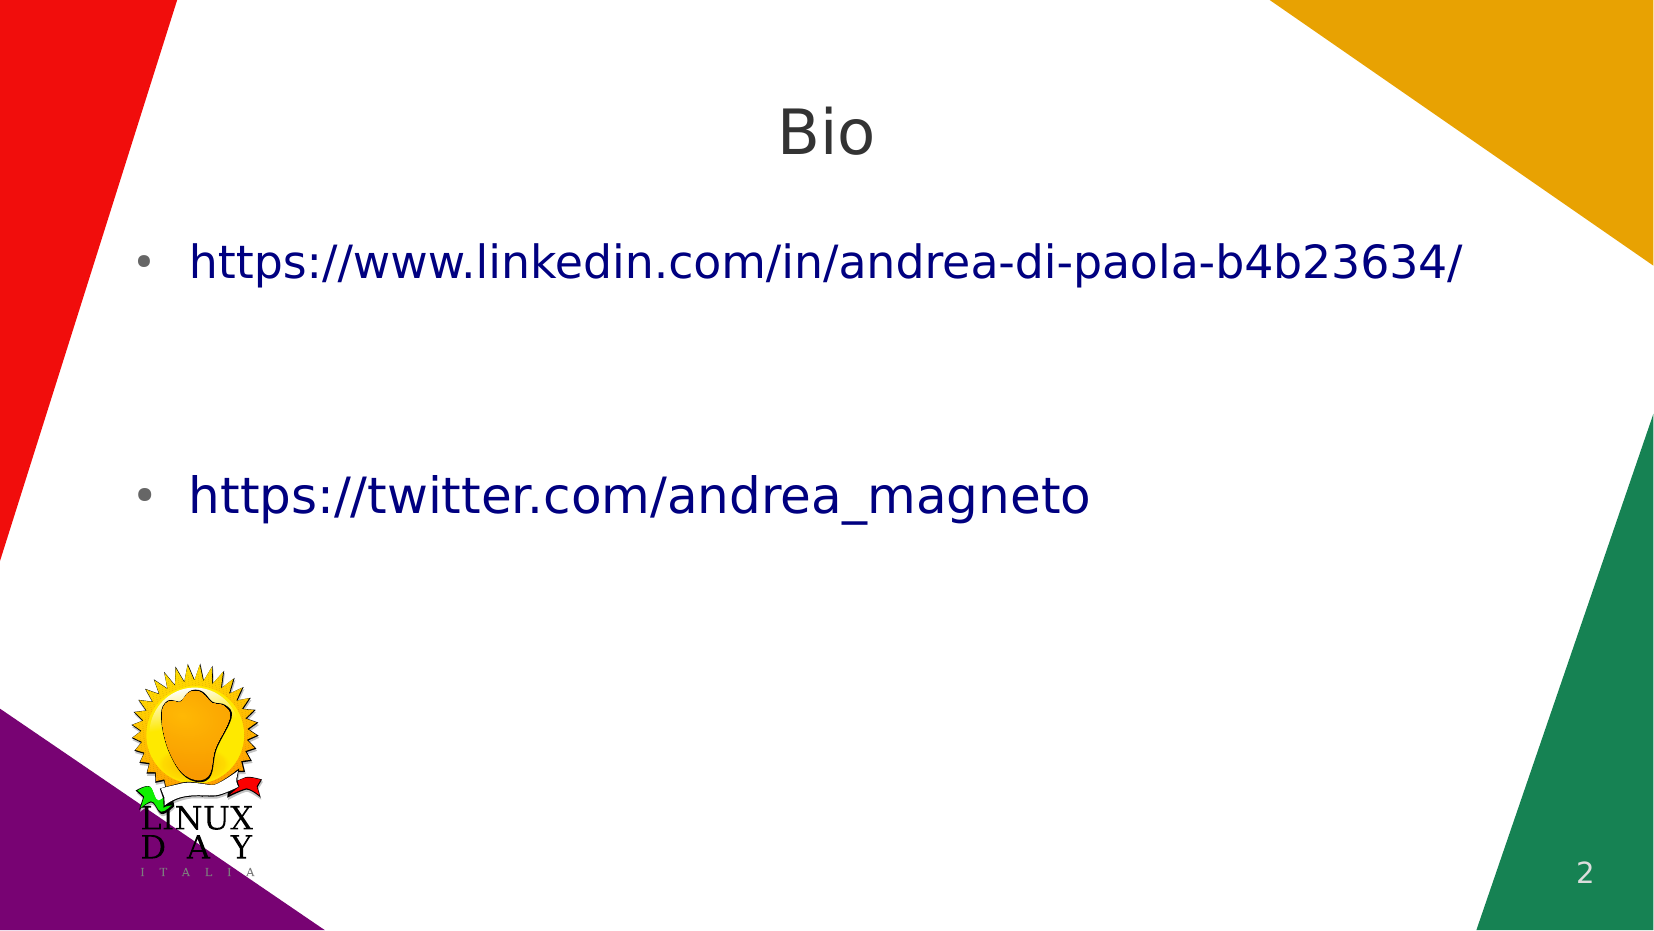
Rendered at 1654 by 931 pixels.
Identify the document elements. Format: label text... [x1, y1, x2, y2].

list https://www.linkedin.com/in/andrea-di-paola-b4b23634/ https://twitter.com/andrea_magneto [118, 236, 1536, 827]
picture [0, 644, 404, 931]
title Bio [118, 59, 1536, 207]
